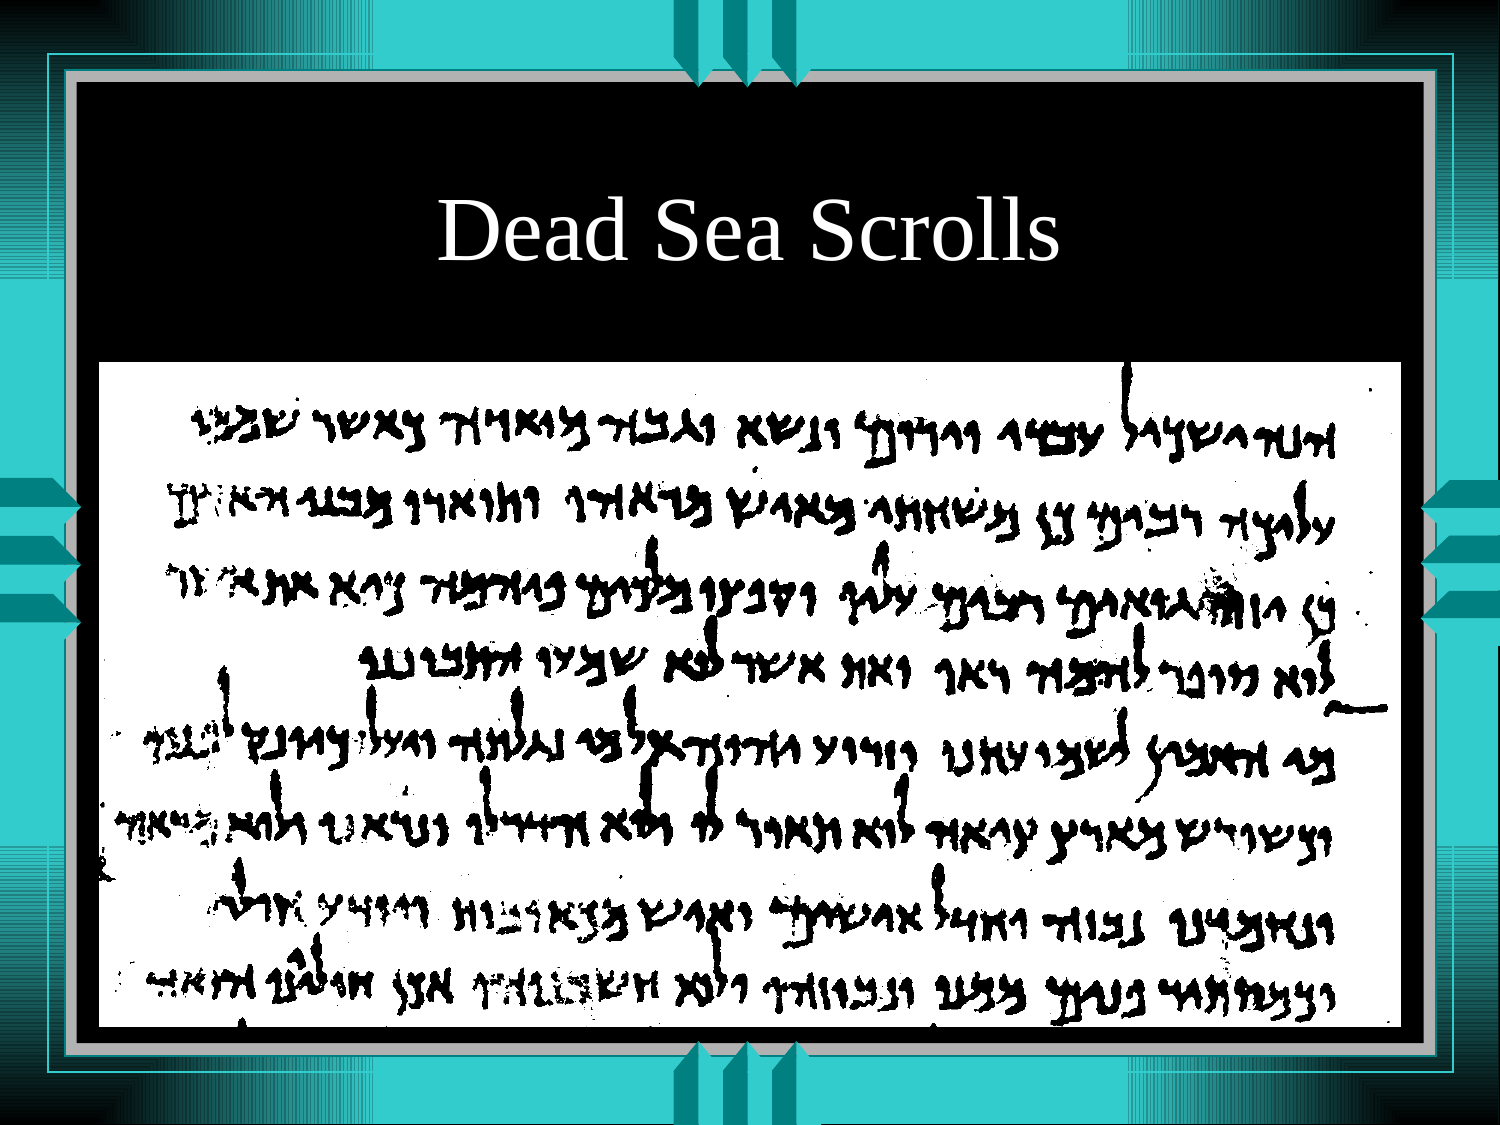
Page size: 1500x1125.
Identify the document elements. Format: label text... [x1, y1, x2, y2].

title Dead Sea Scrolls [112, 99, 1388, 288]
picture [99, 362, 1401, 1027]
